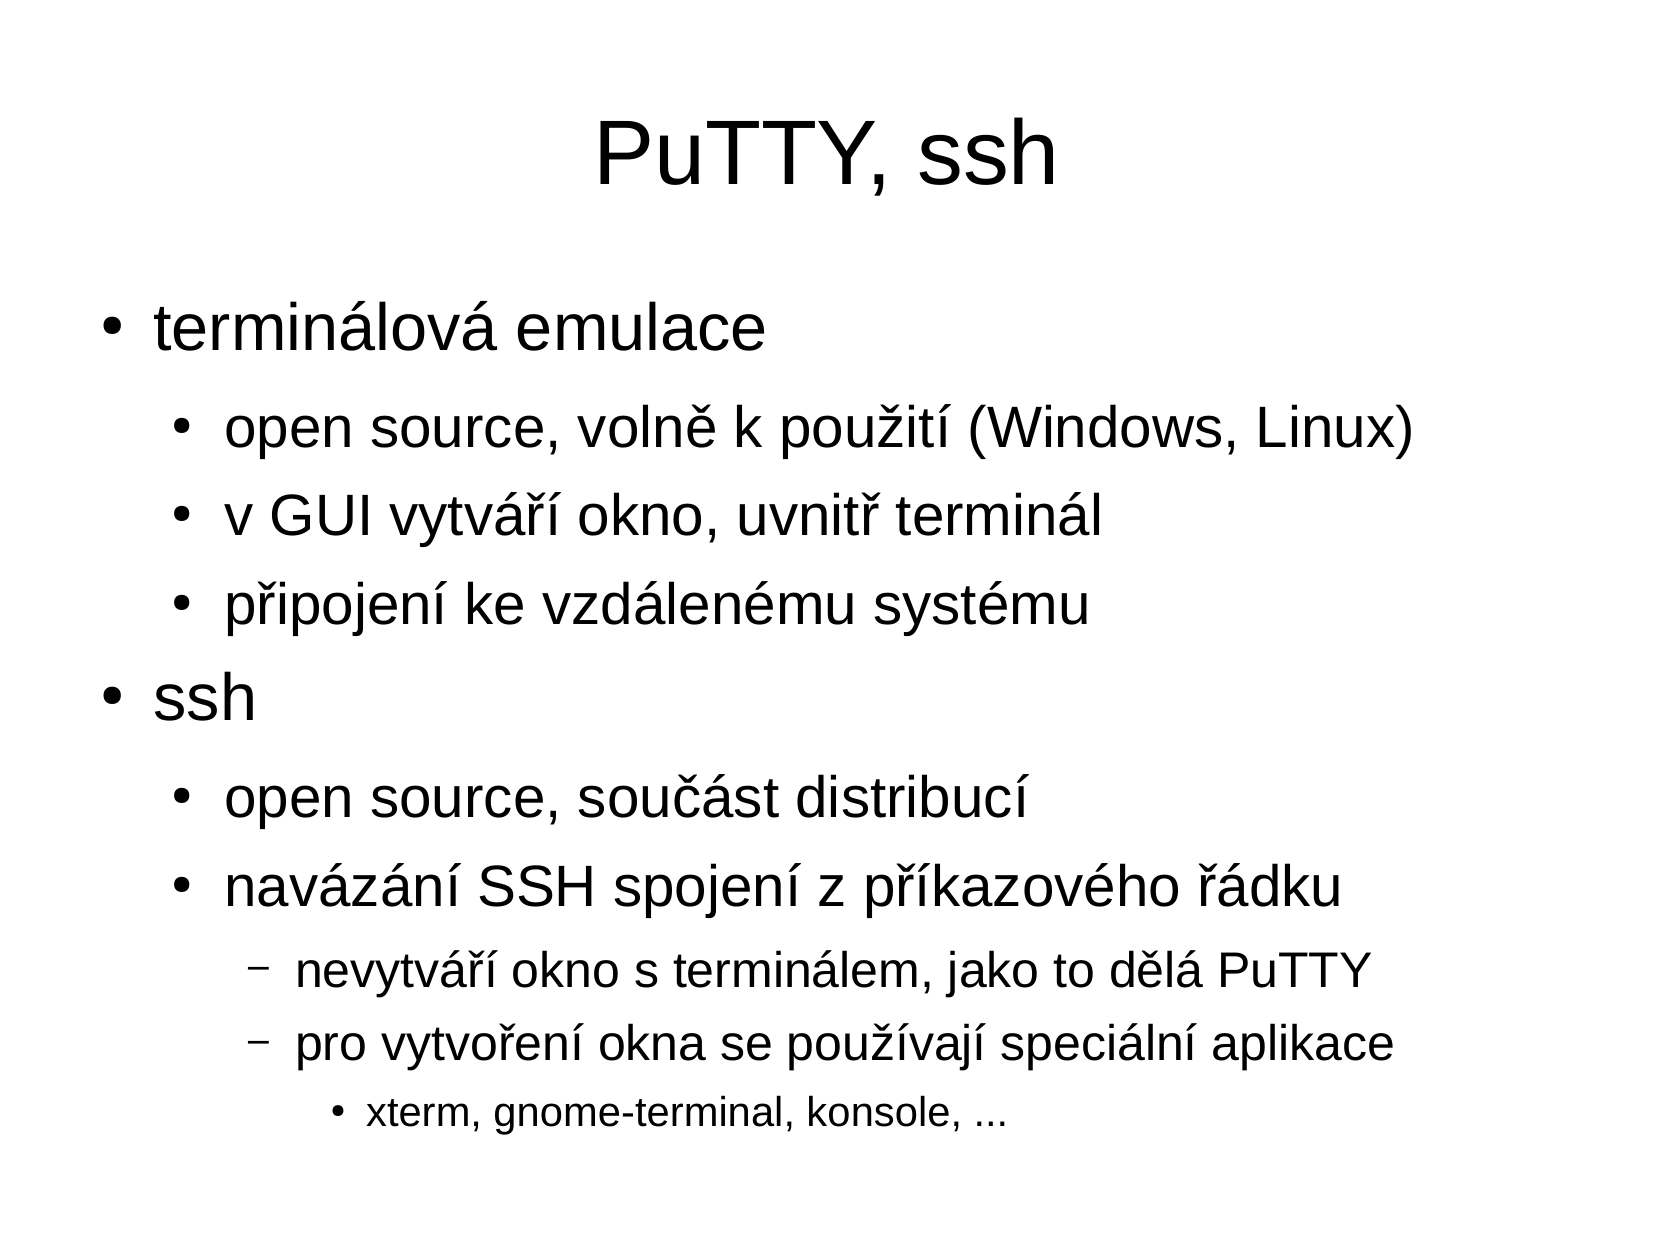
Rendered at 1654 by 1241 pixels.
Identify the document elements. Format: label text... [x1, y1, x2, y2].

title PuTTY, ssh [82, 49, 1571, 257]
list terminálová emulace open source, volně k použití (Windows, Linux) v GUI vytváří okno, uvnitř terminál připojení ke vzdálenému systému ssh open source, součást distribucí navázání SSH spojení z příkazového řádku nevytváří okno s terminálem, jako to dělá PuTTY pro vytvoření okna se používají speciální aplikace xterm, gnome-terminal, konsole, ... [82, 290, 1571, 1135]
